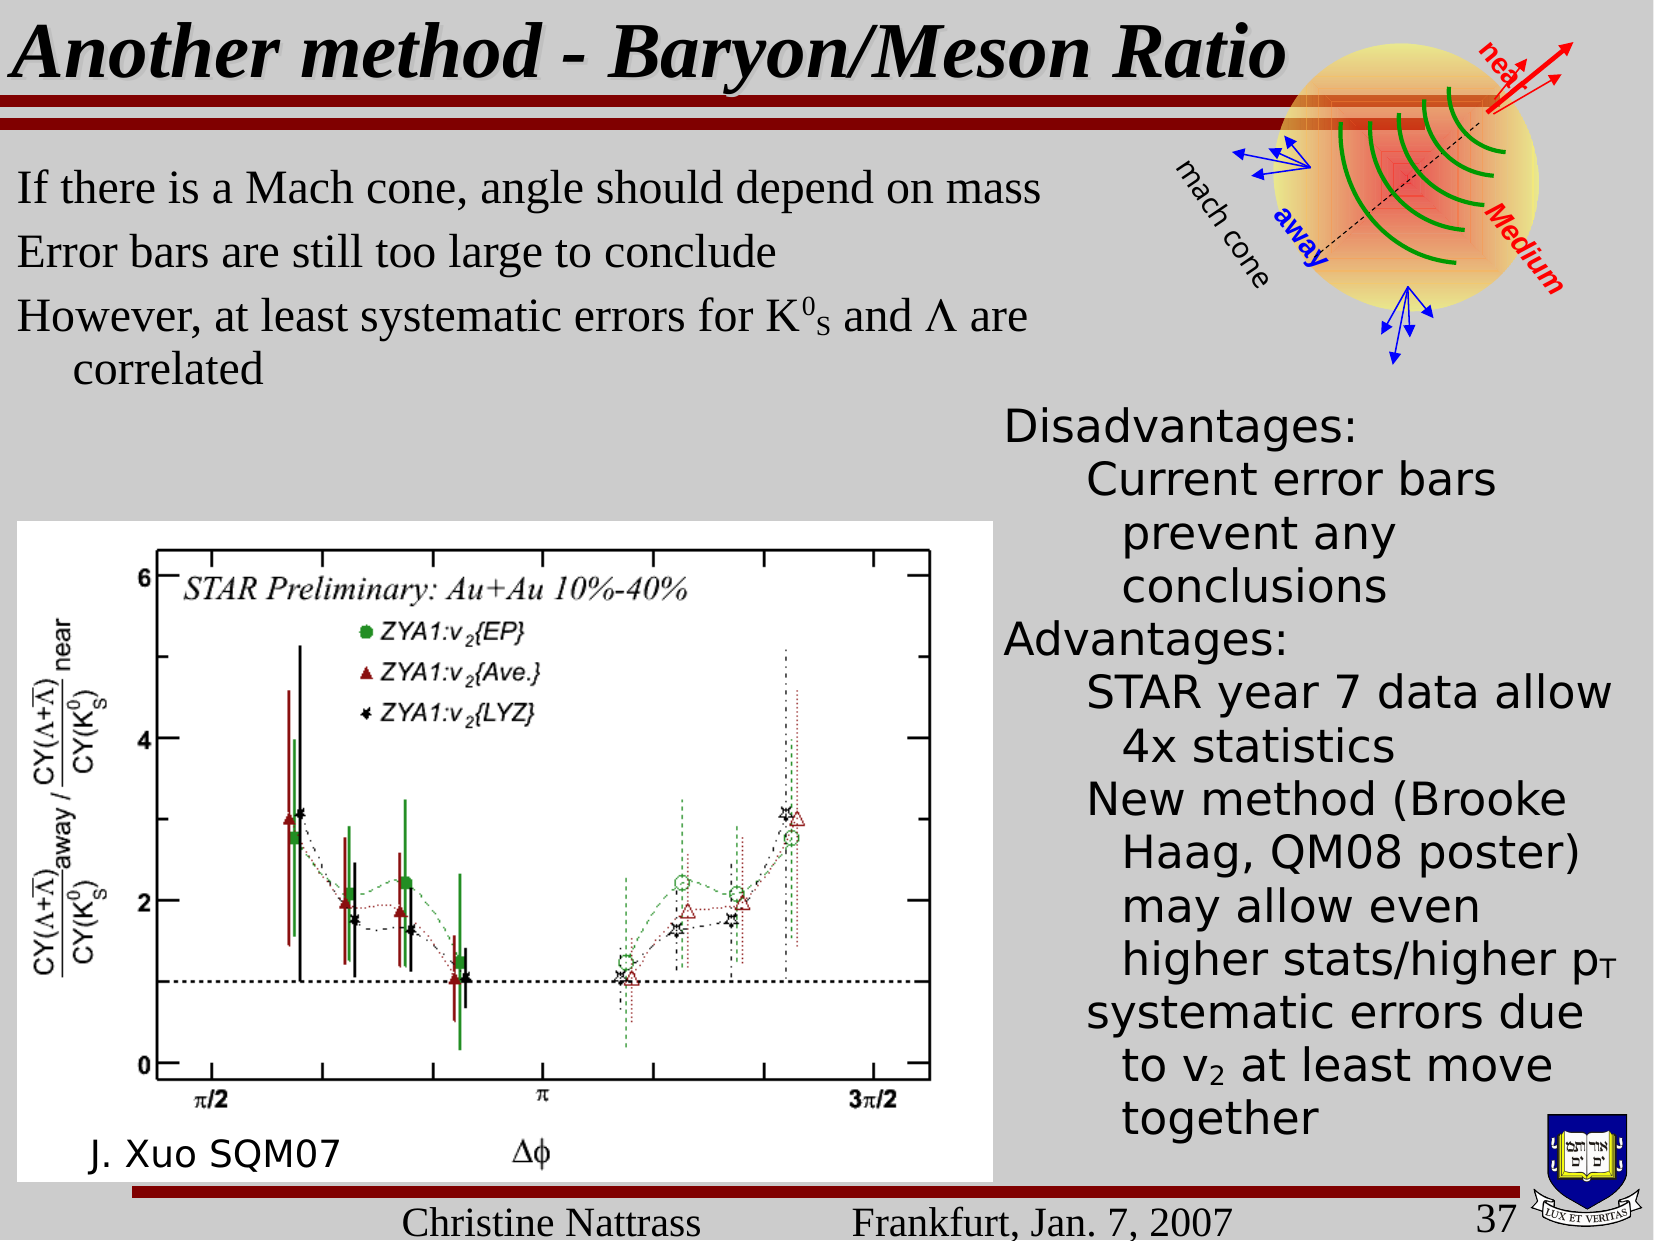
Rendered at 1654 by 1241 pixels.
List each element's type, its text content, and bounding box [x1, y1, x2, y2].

list If there is a Mach cone, angle should depend on mass Error bars are still too large to conclude However, at least systematic errors for K0S and L are correlated [1, 153, 1088, 478]
text_box J. Xuo SQM07 [75, 1125, 526, 1184]
picture [1530, 1183, 1643, 1227]
text_box away [1253, 182, 1448, 392]
text_box [1396, 296, 1405, 311]
text_box Medium [1463, 179, 1589, 319]
title Another method - Baryon/Meson Ratio [11, 0, 1512, 154]
text_box [1409, 291, 1424, 312]
text_box [1273, 162, 1301, 171]
text_box [1278, 156, 1298, 164]
text_box Disadvantages: Current error bars prevent any conclusions Advantages: STAR year 7 data allow 4x statistics New method (Brooke Haag, QM08 poster) may allow even higher stats/higher pT systematic errors due to v2 at least move together [894, 392, 1648, 1183]
picture [17, 521, 894, 1182]
text_box near [1457, 17, 1647, 236]
text_box mach cone [1152, 133, 1374, 392]
text_box [1273, 43, 1539, 310]
